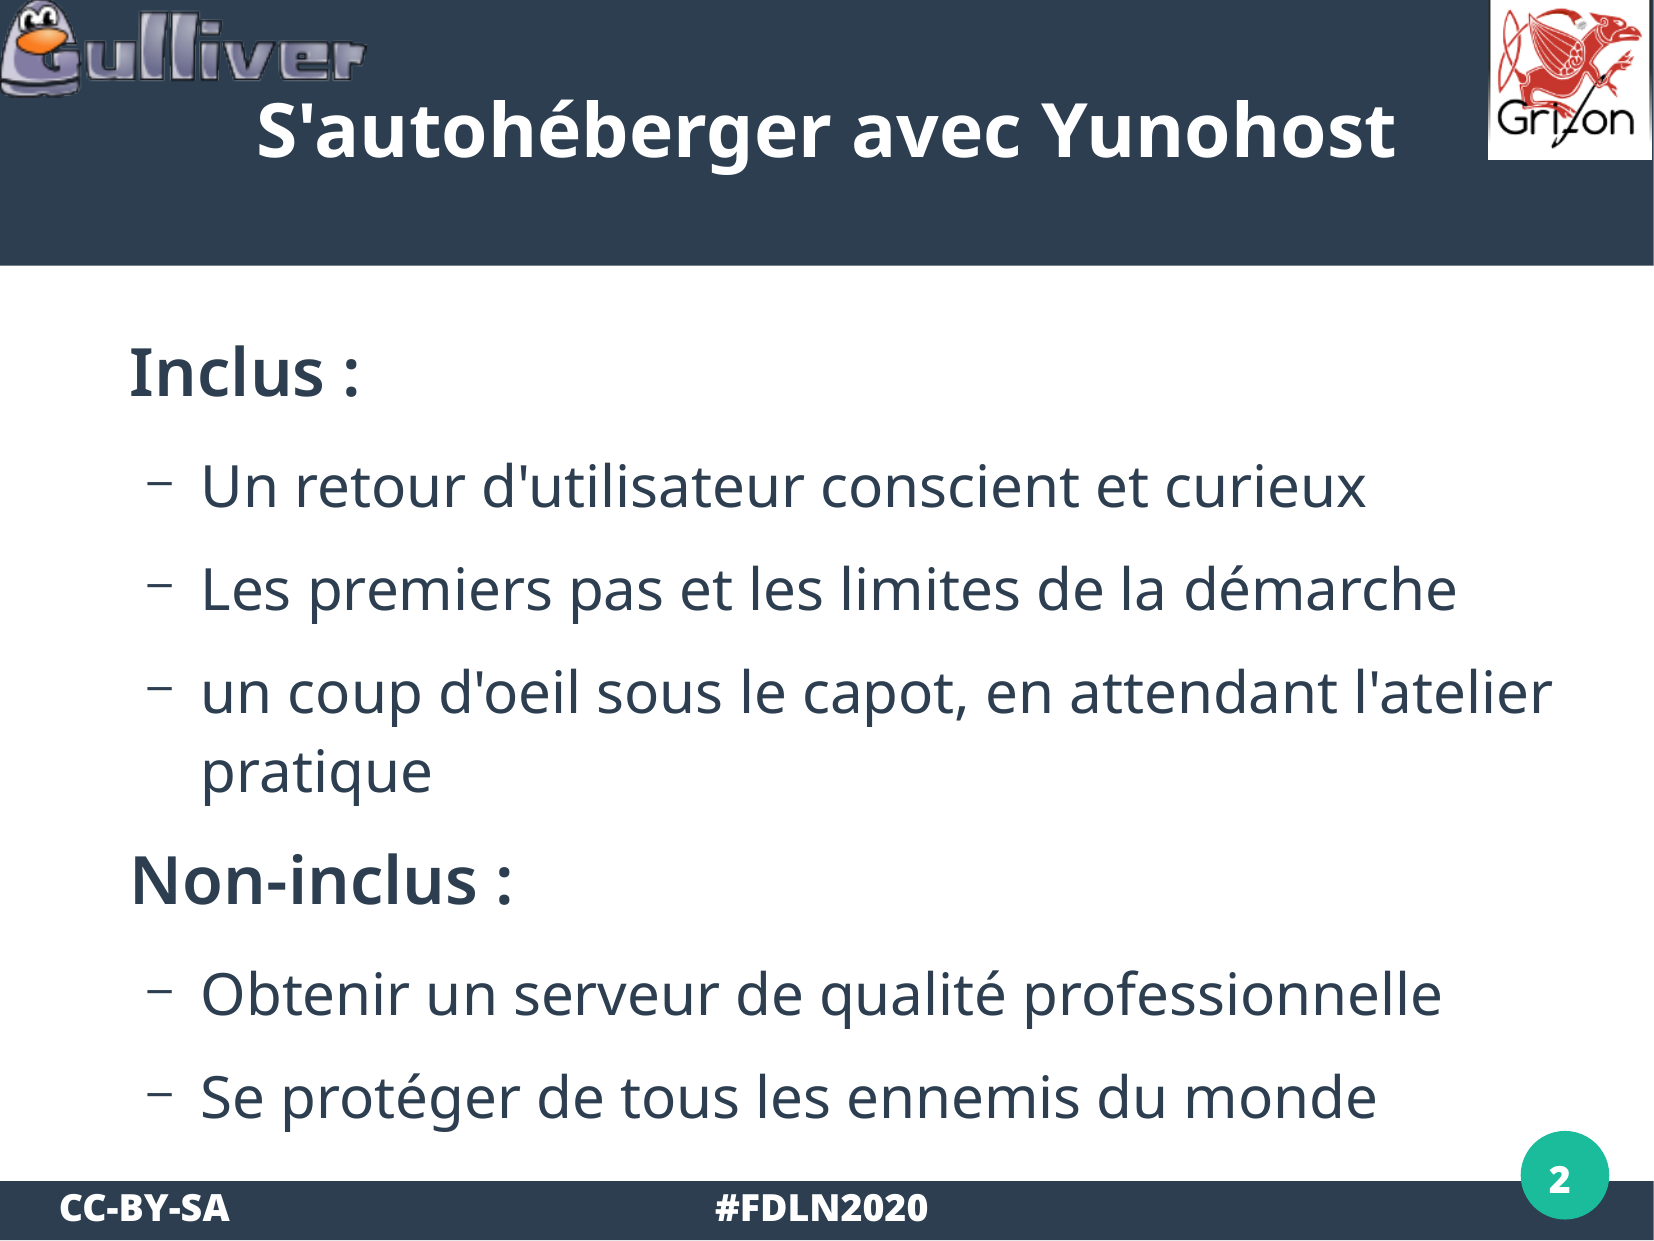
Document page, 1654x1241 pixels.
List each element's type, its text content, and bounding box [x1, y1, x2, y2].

title S'autohéberger avec Yunohost [59, 49, 1595, 207]
picture [0, 0, 367, 98]
list Inclus : Un retour d'utilisateur conscient et curieux Les premiers pas et les limites de la démarche un coup d'oeil sous le capot, en attendant l'atelier pratique Non-inclus : Obtenir un serveur de qualité professionnelle Se protéger de tous les ennemis du monde [59, 324, 1595, 1152]
picture [1488, 0, 1652, 160]
